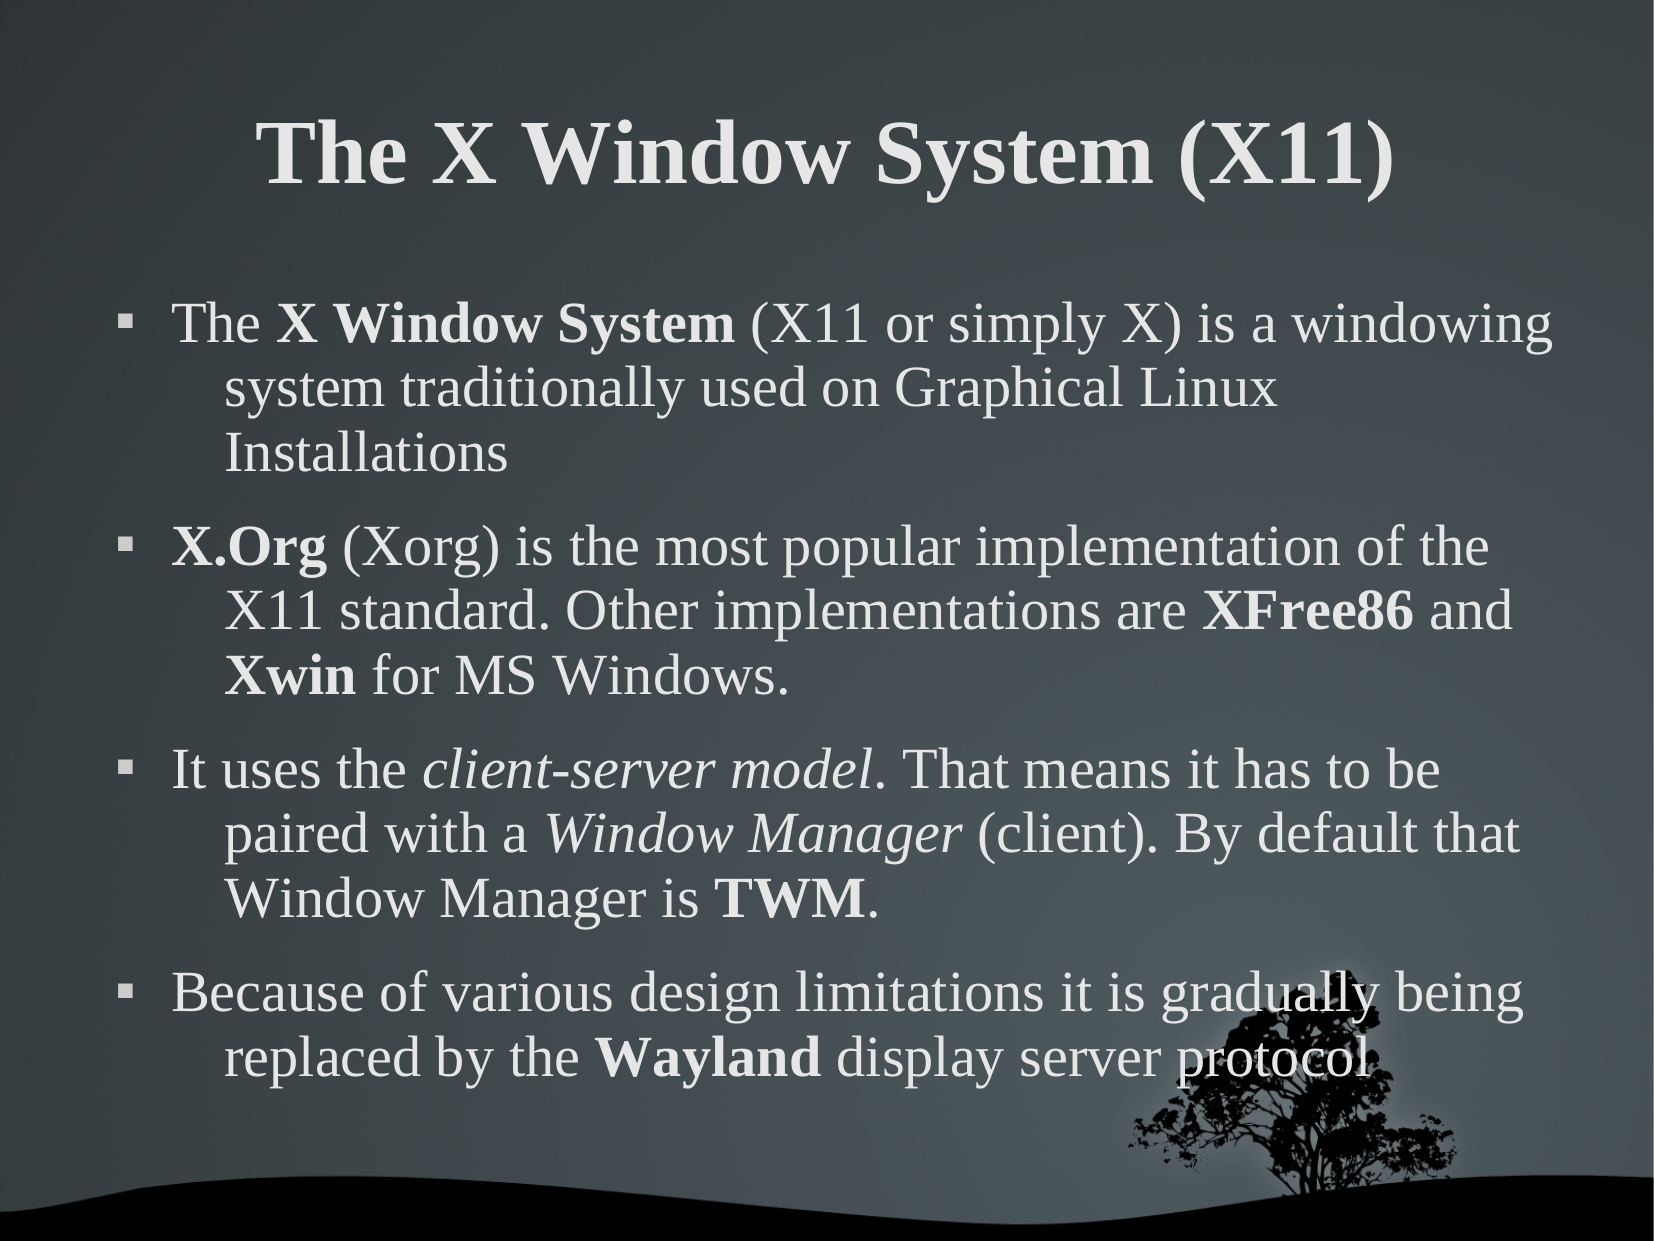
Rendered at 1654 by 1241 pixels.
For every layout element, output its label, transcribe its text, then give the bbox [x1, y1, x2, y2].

picture [0, 0, 1654, 1241]
title The X Window System (X11) [82, 49, 1571, 257]
list The X Window System (X11 or simply X) is a windowing system traditionally used on Graphical Linux Installations X.Org (Xorg) is the most popular implementation of the X11 standard. Other implementations are XFree86 and Xwin for MS Windows. It uses the client-server model. That means it has to be paired with a Window Manager (client). By default that Window Manager is TWM. Because of various design limitations it is gradually being replaced by the Wayland display server protocol [82, 290, 1571, 1148]
